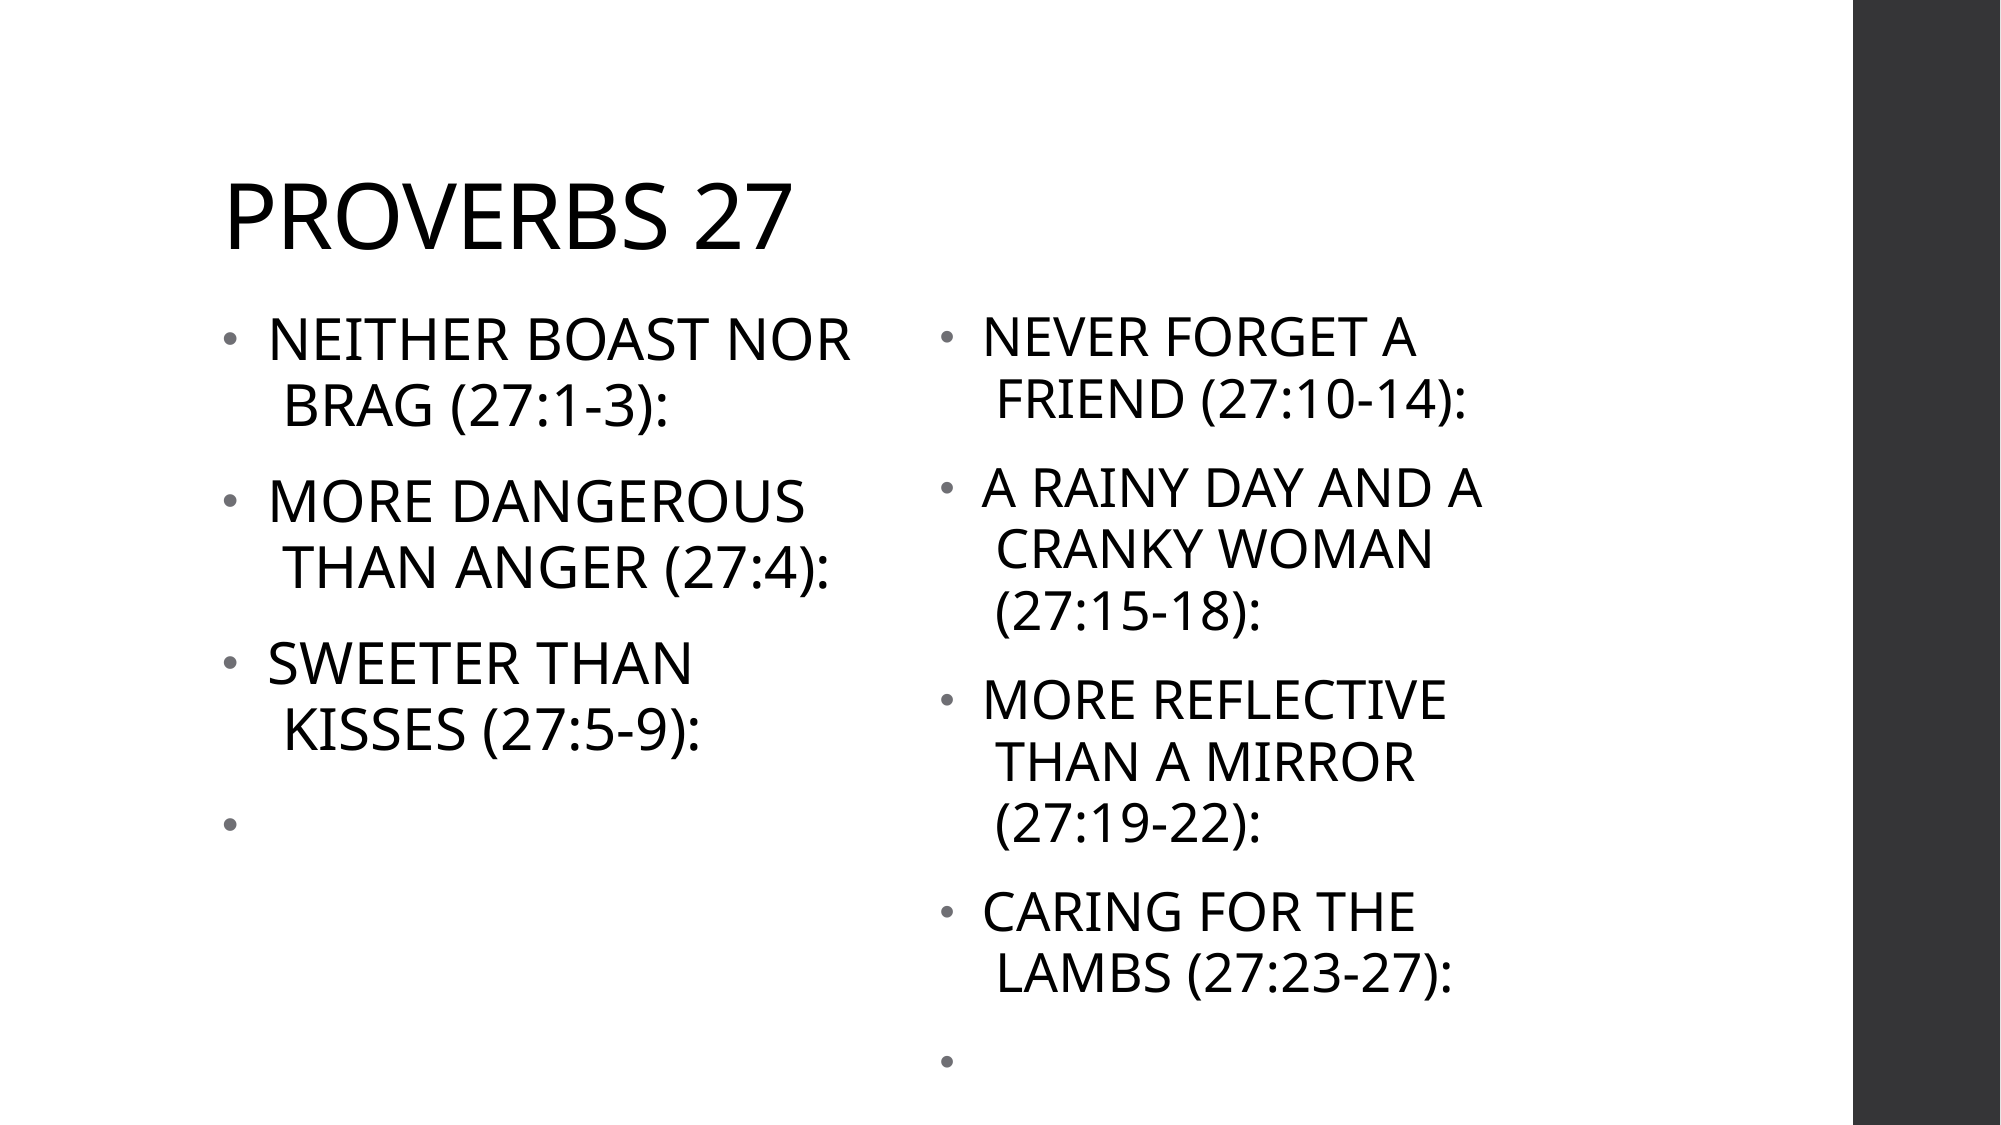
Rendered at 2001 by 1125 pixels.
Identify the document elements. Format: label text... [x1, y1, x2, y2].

list NEITHER BOAST NOR BRAG (27:1-3): MORE DANGEROUS THAN ANGER (27:4): SWEETER THAN KISSES (27:5-9): [207, 299, 900, 1014]
list NEVER FORGET A FRIEND (27:10-14): A RAINY DAY AND A CRANKY WOMAN (27:15-18): MORE REFLECTIVE THAN A MIRROR (27:19-22): CARING FOR THE LAMBS (27:23-27): [924, 299, 1617, 1014]
title PROVERBS 27 [206, 60, 1797, 278]
